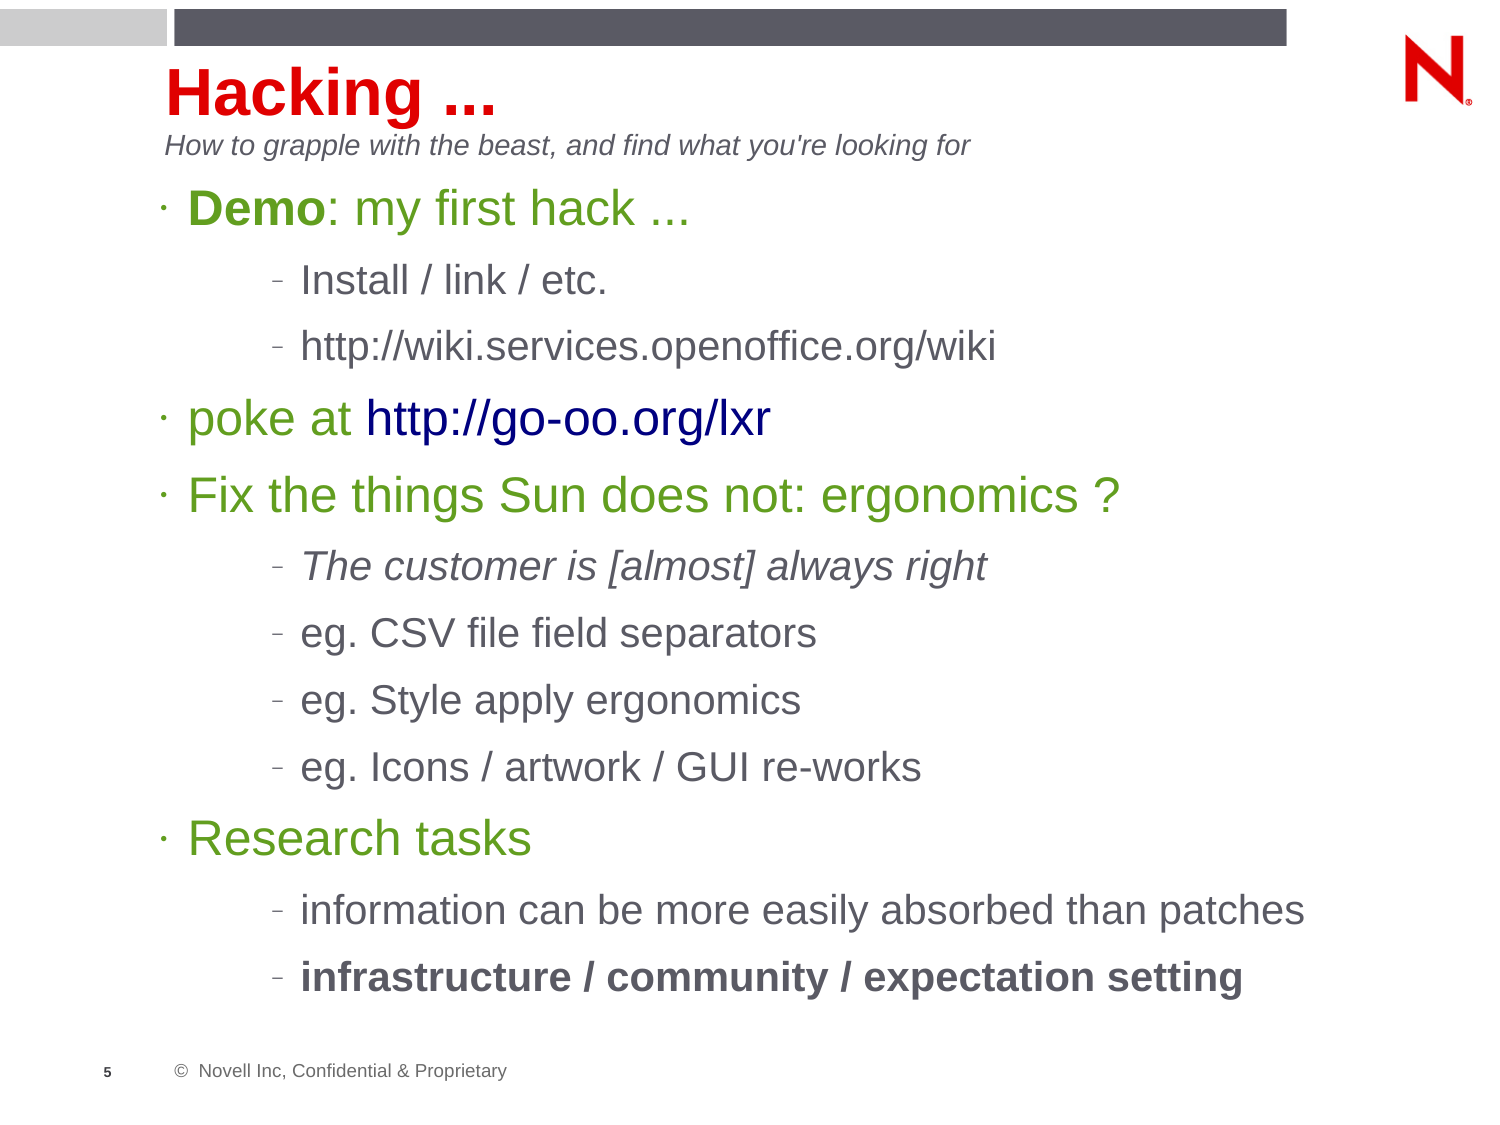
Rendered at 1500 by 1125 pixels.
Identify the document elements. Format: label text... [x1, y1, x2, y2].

picture [1403, 32, 1473, 107]
title Hacking ... [165, 45, 1298, 128]
list Demo: my first hack ... Install / link / etc. http://wiki.services.openoffice.org/wiki poke at http://go-oo.org/lxr Fix the things Sun does not: ergonomics ? The customer is [almost] always right eg. CSV file field separators eg. Style apply ergonomics eg. Icons / artwork / GUI re-works Research tasks information can be more easily absorbed than patches infrastructure / community / expectation setting [159, 177, 1432, 1054]
text_box How to grapple with the beast, and find what you're looking for [164, 128, 1406, 166]
